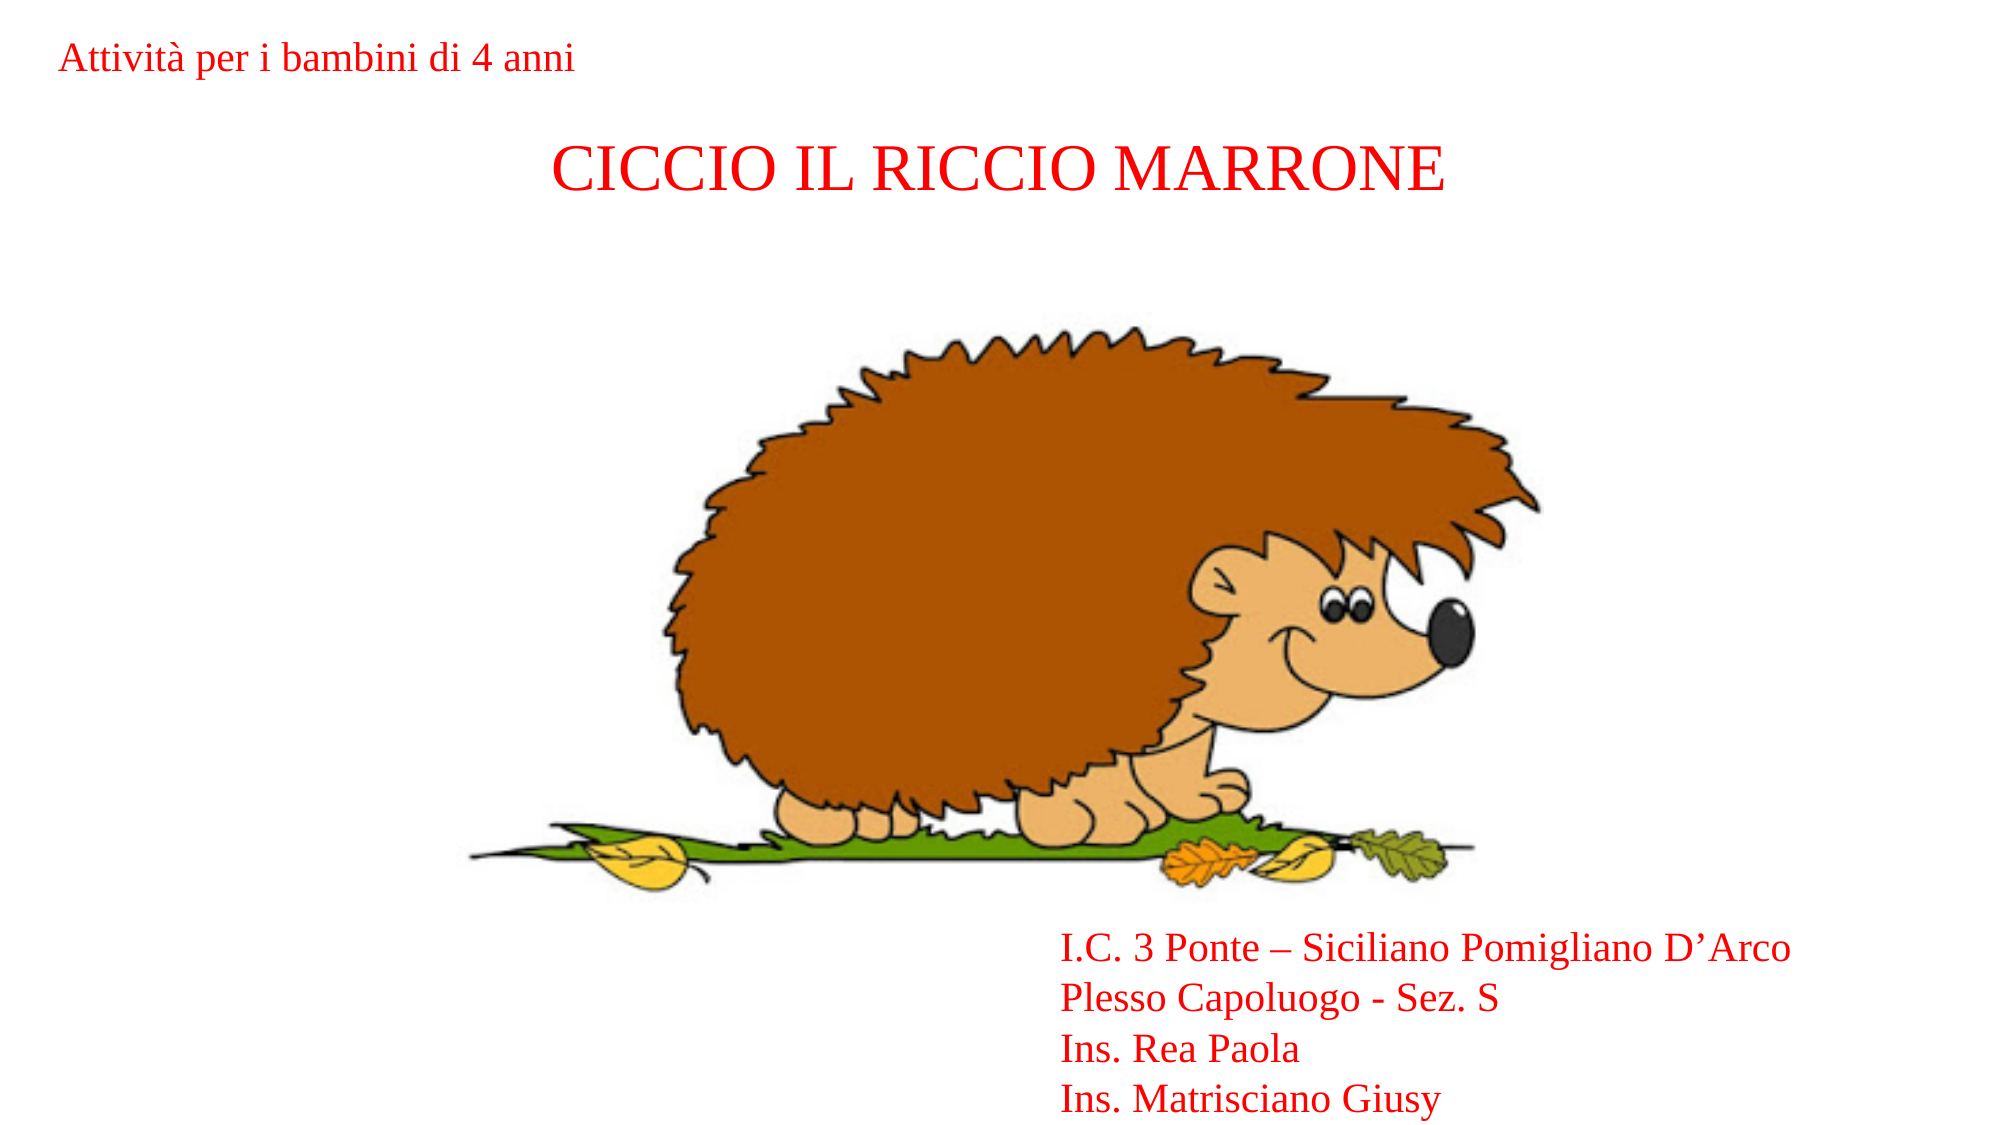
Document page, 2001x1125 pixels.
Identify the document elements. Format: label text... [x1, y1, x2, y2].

text_box CICCIO IL RICCIO MARRONE [213, 116, 1787, 213]
text_box Attività per i bambini di 4 anni [42, 22, 783, 89]
text_box I.C. 3 Ponte – Siciliano Pomigliano D’Arco Plesso Capoluogo - Sez. S Ins. Rea Paola Ins. Matrisciano Giusy [1045, 912, 2000, 1125]
picture [456, 293, 1544, 913]
